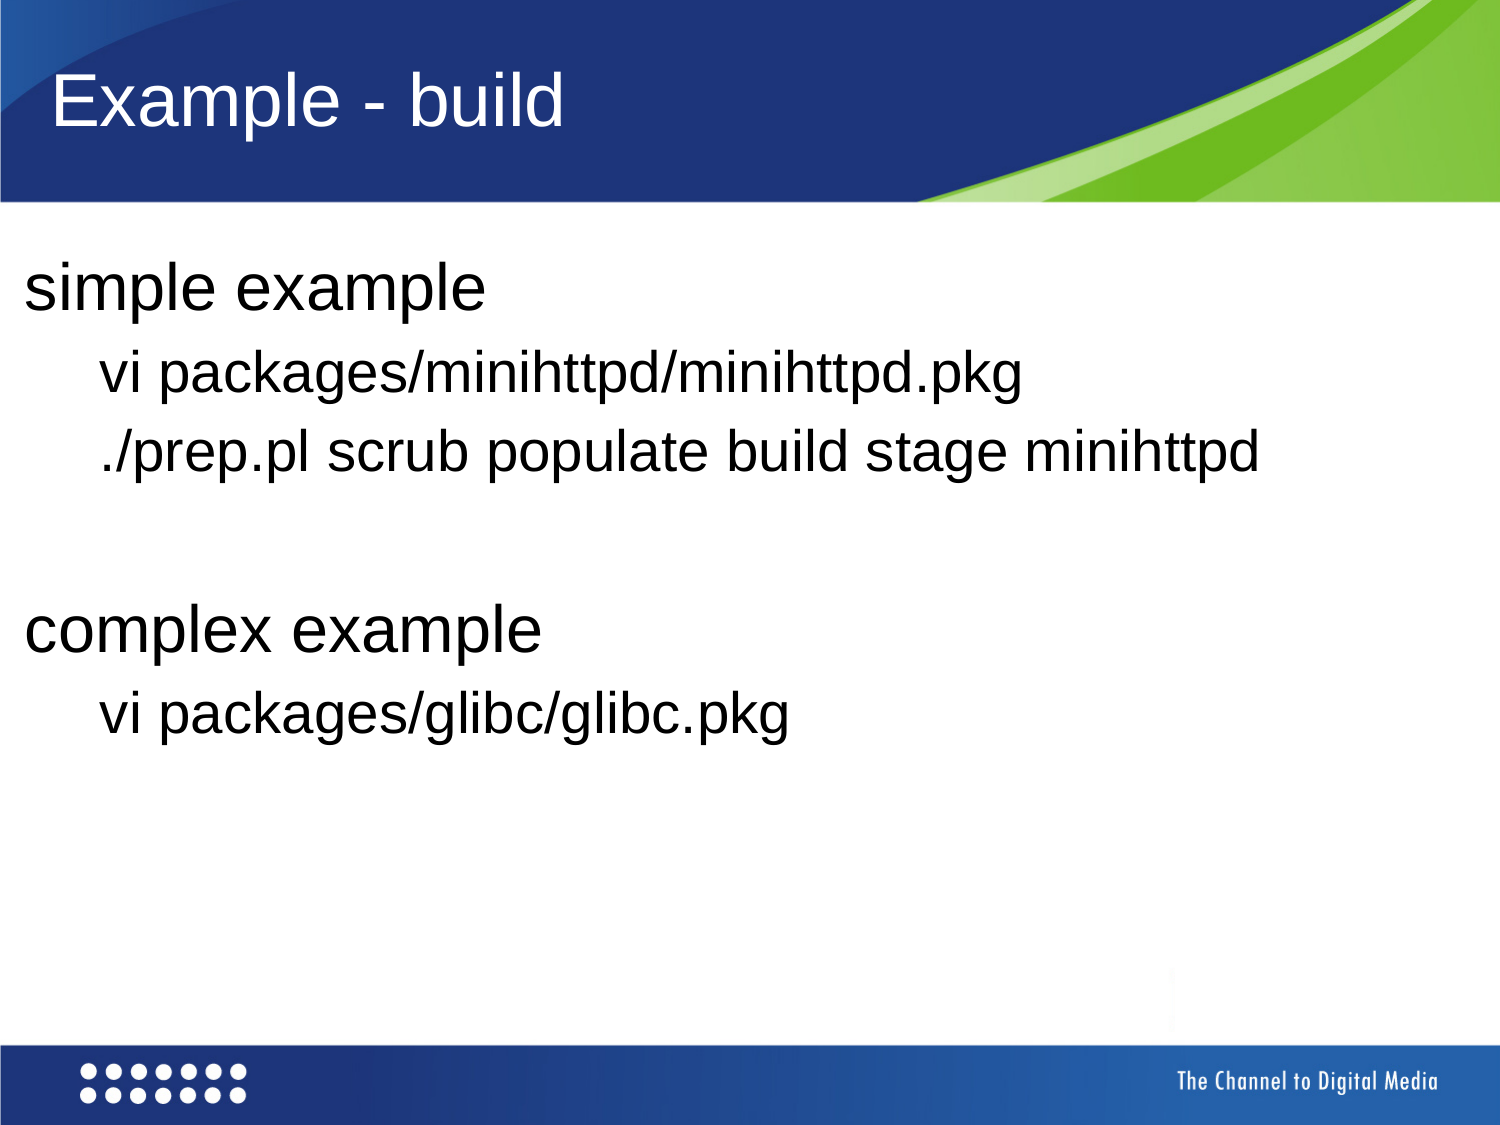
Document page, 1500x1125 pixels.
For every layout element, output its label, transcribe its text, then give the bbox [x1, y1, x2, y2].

list simple example vi packages/minihttpd/minihttpd.pkg ./prep.pl scrub populate build stage minihttpd complex example vi packages/glibc/glibc.pkg [24, 249, 1463, 986]
picture [0, 0, 1500, 1125]
title Example - build [50, 32, 1450, 168]
